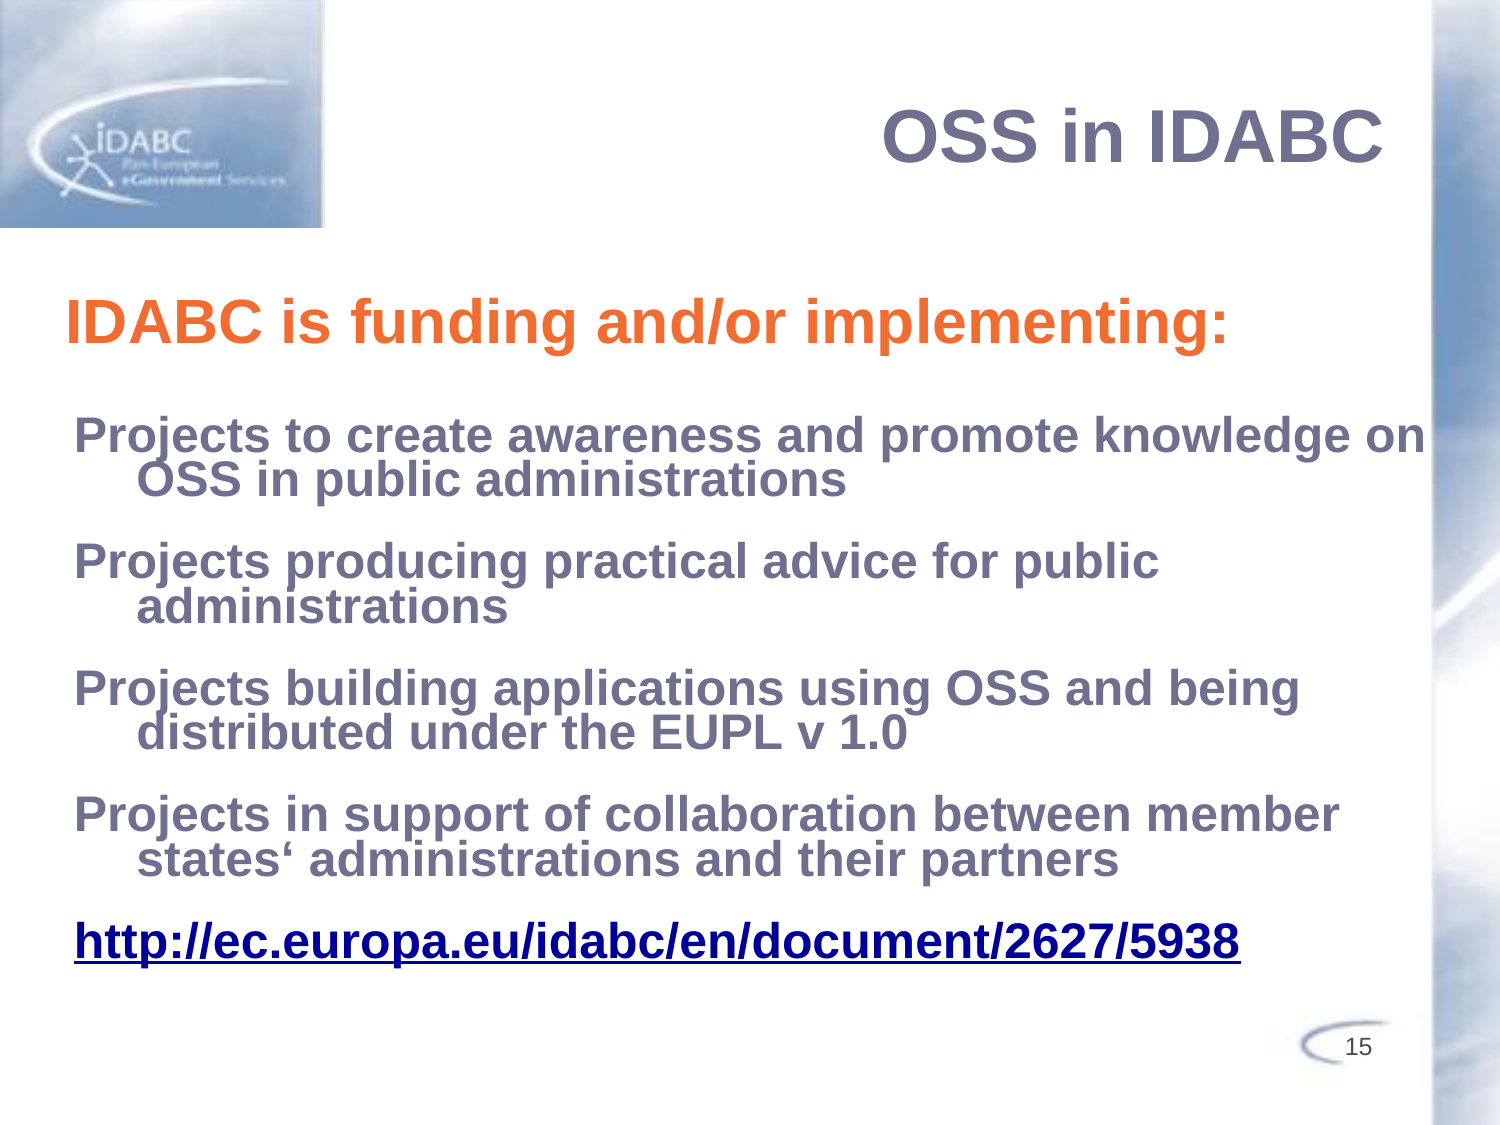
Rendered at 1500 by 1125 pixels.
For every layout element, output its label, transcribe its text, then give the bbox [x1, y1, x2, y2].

title OSS in IDABC [212, 75, 1400, 197]
list Projects to create awareness and promote knowledge on OSS in public administrations Projects producing practical advice for public administrations Projects building applications using OSS and being distributed under the EUPL v 1.0 Projects in support of collaboration between member states‘ administrations and their partners http://ec.europa.eu/idabc/en/document/2627/5938 [58, 408, 1459, 1006]
text_box IDABC is funding and/or implementing: [50, 278, 1247, 365]
